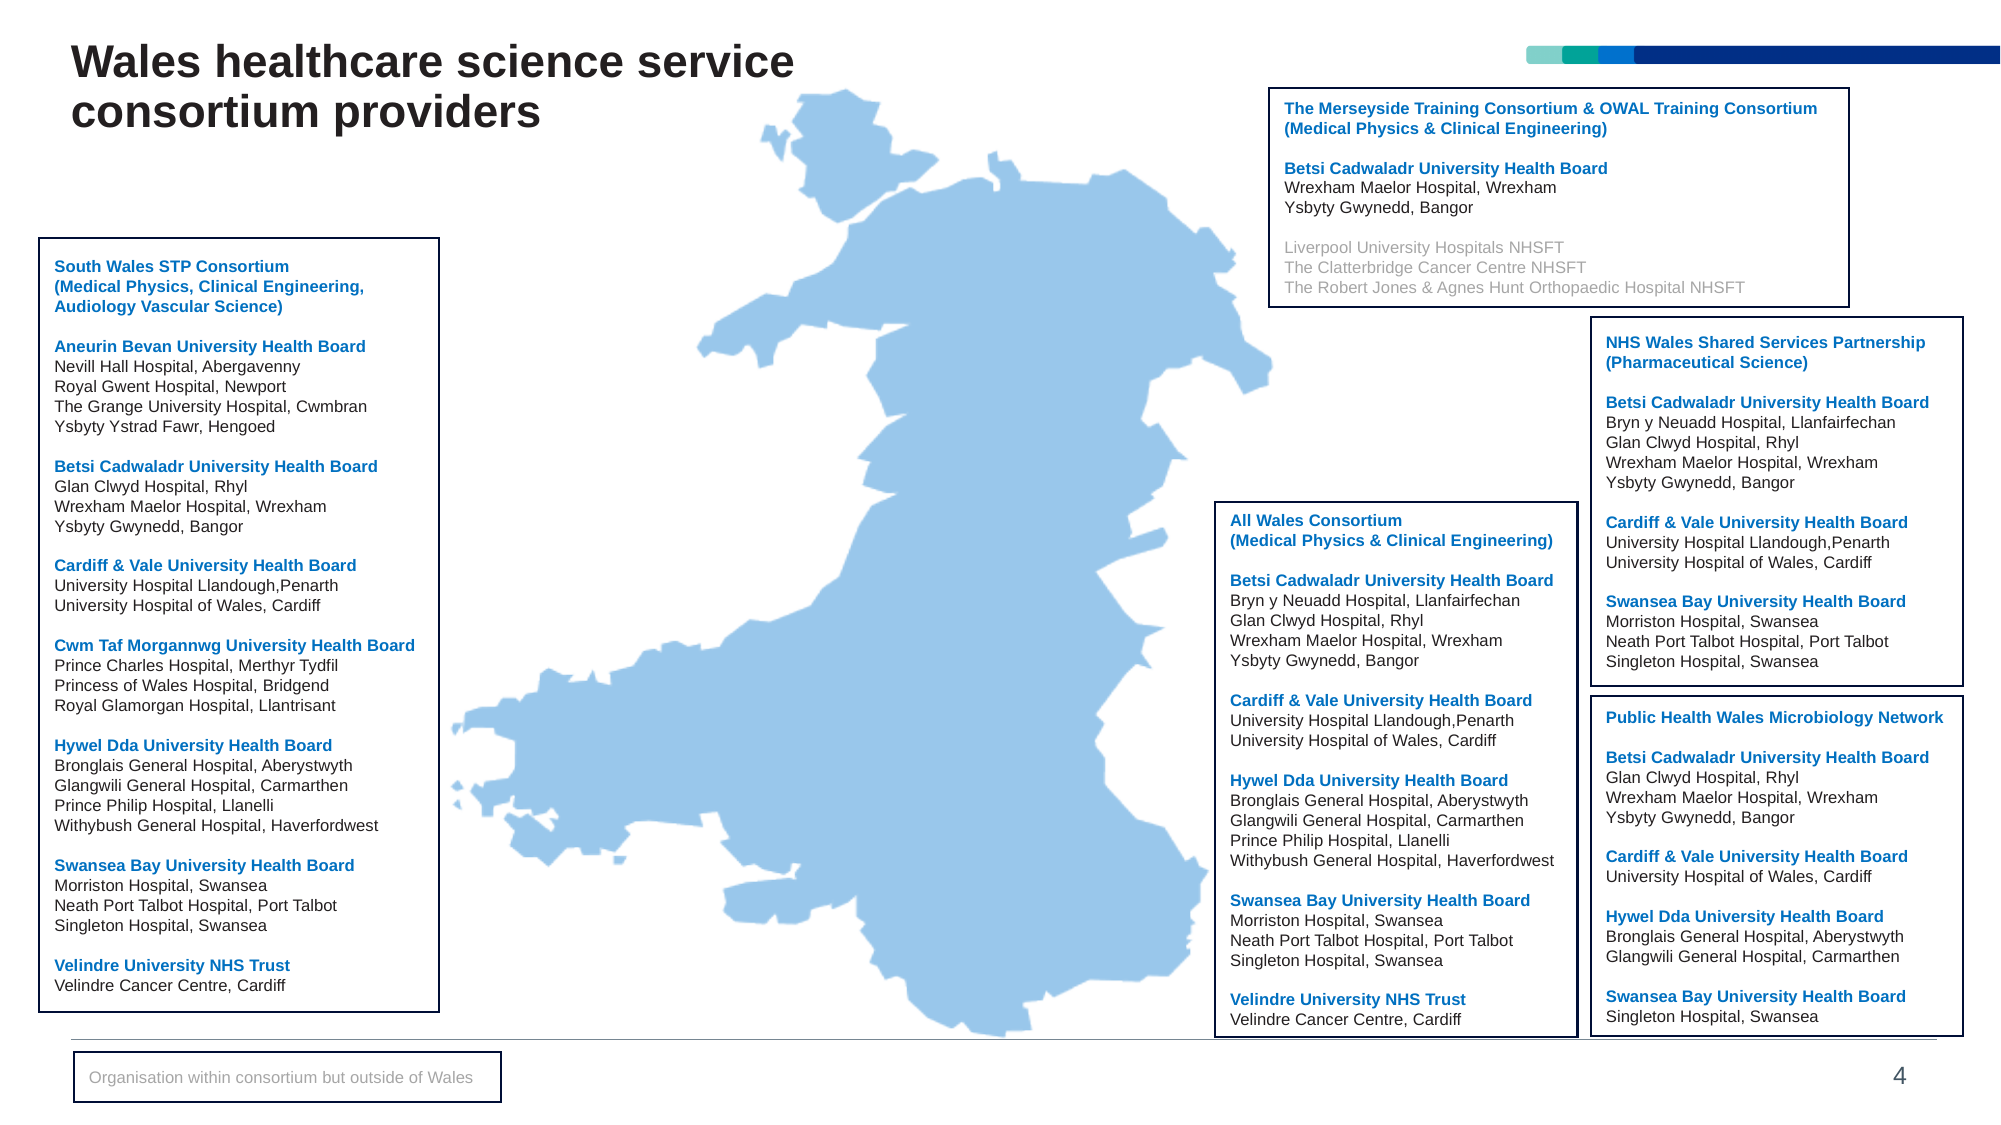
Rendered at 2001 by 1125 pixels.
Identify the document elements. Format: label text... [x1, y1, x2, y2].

text_box NHS Wales Shared Services Partnership (Pharmaceutical Science) Betsi Cadwaladr University Health Board Bryn y Neuadd Hospital, Llanfairfechan Glan Clwyd Hospital, Rhyl Wrexham Maelor Hospital, Wrexham Ysbyty Gwynedd, Bangor Cardiff & Vale University Health Board University Hospital Llandough,Penarth University Hospital of Wales, Cardiff Swansea Bay University Health Board Morriston Hospital, Swansea Neath Port Talbot Hospital, Port Talbot Singleton Hospital, Swansea [1591, 317, 1963, 686]
text_box All Wales Consortium (Medical Physics & Clinical Engineering) Betsi Cadwaladr University Health Board Bryn y Neuadd Hospital, Llanfairfechan Glan Clwyd Hospital, Rhyl Wrexham Maelor Hospital, Wrexham Ysbyty Gwynedd, Bangor Cardiff & Vale University Health Board University Hospital Llandough,Penarth University Hospital of Wales, Cardiff Hywel Dda University Health Board Bronglais General Hospital, Aberystwyth Glangwili General Hospital, Carmarthen Prince Philip Hospital, Llanelli Withybush General Hospital, Haverfordwest Swansea Bay University Health Board Morriston Hospital, Swansea Neath Port Talbot Hospital, Port Talbot Singleton Hospital, Swansea Velindre University NHS Trust Velindre Cancer Centre, Cardiff [1215, 502, 1577, 1037]
picture [345, 144, 1382, 1063]
text_box Organisation within consortium but outside of Wales [74, 1052, 501, 1102]
text_box South Wales STP Consortium (Medical Physics, Clinical Engineering, Audiology Vascular Science) Aneurin Bevan University Health Board Nevill Hall Hospital, Abergavenny Royal Gwent Hospital, Newport The Grange University Hospital, Cwmbran Ysbyty Ystrad Fawr, Hengoed Betsi Cadwaladr University Health Board Glan Clwyd Hospital, Rhyl Wrexham Maelor Hospital, Wrexham Ysbyty Gwynedd, Bangor Cardiff & Vale University Health Board University Hospital Llandough,Penarth University Hospital of Wales, Cardiff Cwm Taf Morgannwg University Health Board Prince Charles Hospital, Merthyr Tydfil Princess of Wales Hospital, Bridgend Royal Glamorgan Hospital, Llantrisant Hywel Dda University Health Board Bronglais General Hospital, Aberystwyth Glangwili General Hospital, Carmarthen Prince Philip Hospital, Llanelli Withybush General Hospital, Haverfordwest Swansea Bay University Health Board Morriston Hospital, Swansea Neath Port Talbot Hospital, Port Talbot Singleton Hospital, Swansea Velindre University NHS Trust Velindre Cancer Centre, Cardiff [39, 238, 439, 1012]
text_box The Merseyside Training Consortium & OWAL Training Consortium (Medical Physics & Clinical Engineering) Betsi Cadwaladr University Health Board Wrexham Maelor Hospital, Wrexham Ysbyty Gwynedd, Bangor Liverpool University Hospitals NHSFT The Clatterbridge Cancer Centre NHSFT The Robert Jones & Agnes Hunt Orthopaedic Hospital NHSFT [1269, 88, 1849, 307]
title Wales healthcare science service consortium providers [70, 32, 1513, 144]
text_box Public Health Wales Microbiology Network Betsi Cadwaladr University Health Board Glan Clwyd Hospital, Rhyl Wrexham Maelor Hospital, Wrexham Ysbyty Gwynedd, Bangor Cardiff & Vale University Health Board University Hospital of Wales, Cardiff Hywel Dda University Health Board Bronglais General Hospital, Aberystwyth Glangwili General Hospital, Carmarthen Swansea Bay University Health Board Singleton Hospital, Swansea [1591, 696, 1963, 1036]
